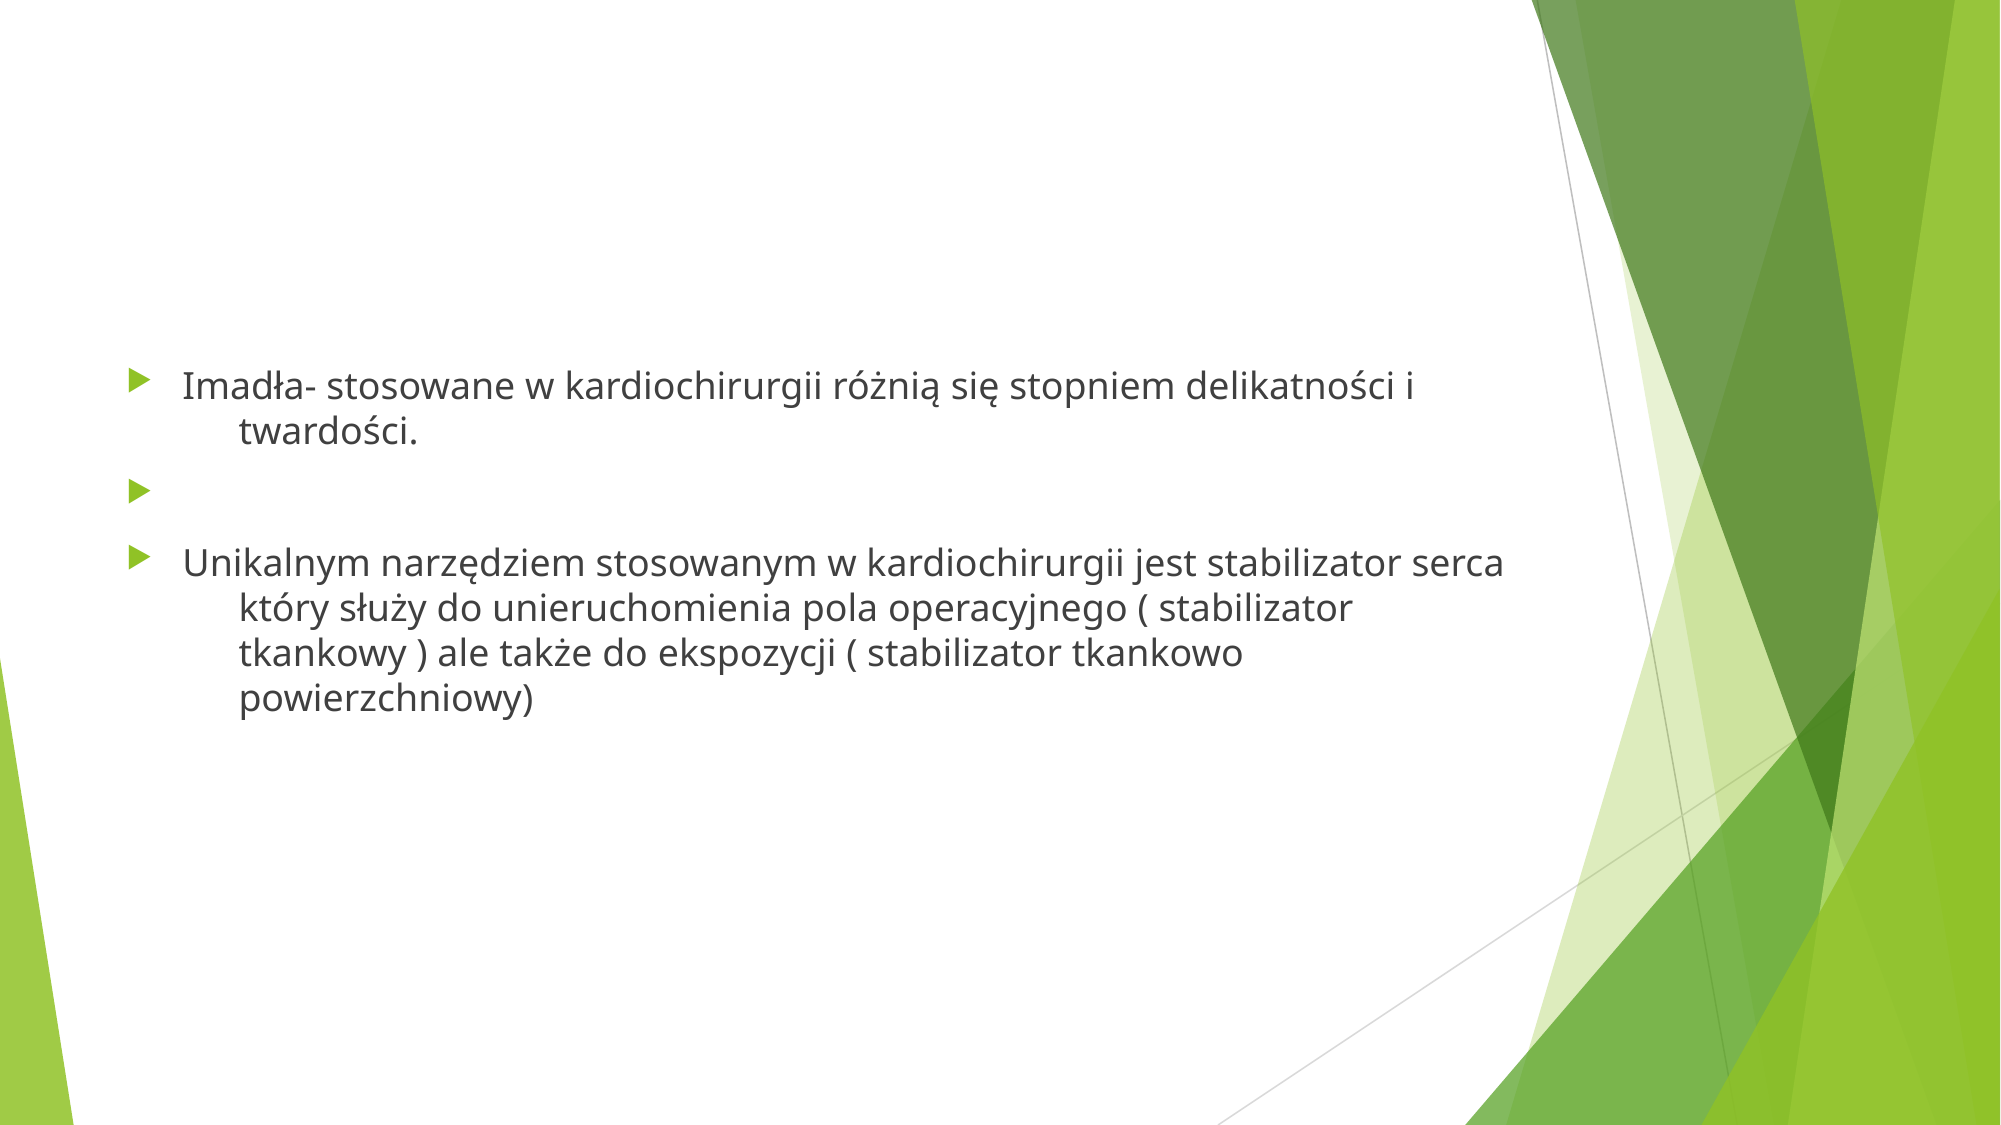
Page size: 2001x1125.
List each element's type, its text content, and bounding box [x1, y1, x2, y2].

list Imadła- stosowane w kardiochirurgii różnią się stopniem delikatności i twardości. Unikalnym narzędziem stosowanym w kardiochirurgii jest stabilizator serca który służy do unieruchomienia pola operacyjnego ( stabilizator tkankowy ) ale także do ekspozycji ( stabilizator tkankowo powierzchniowy) [111, 354, 1522, 992]
